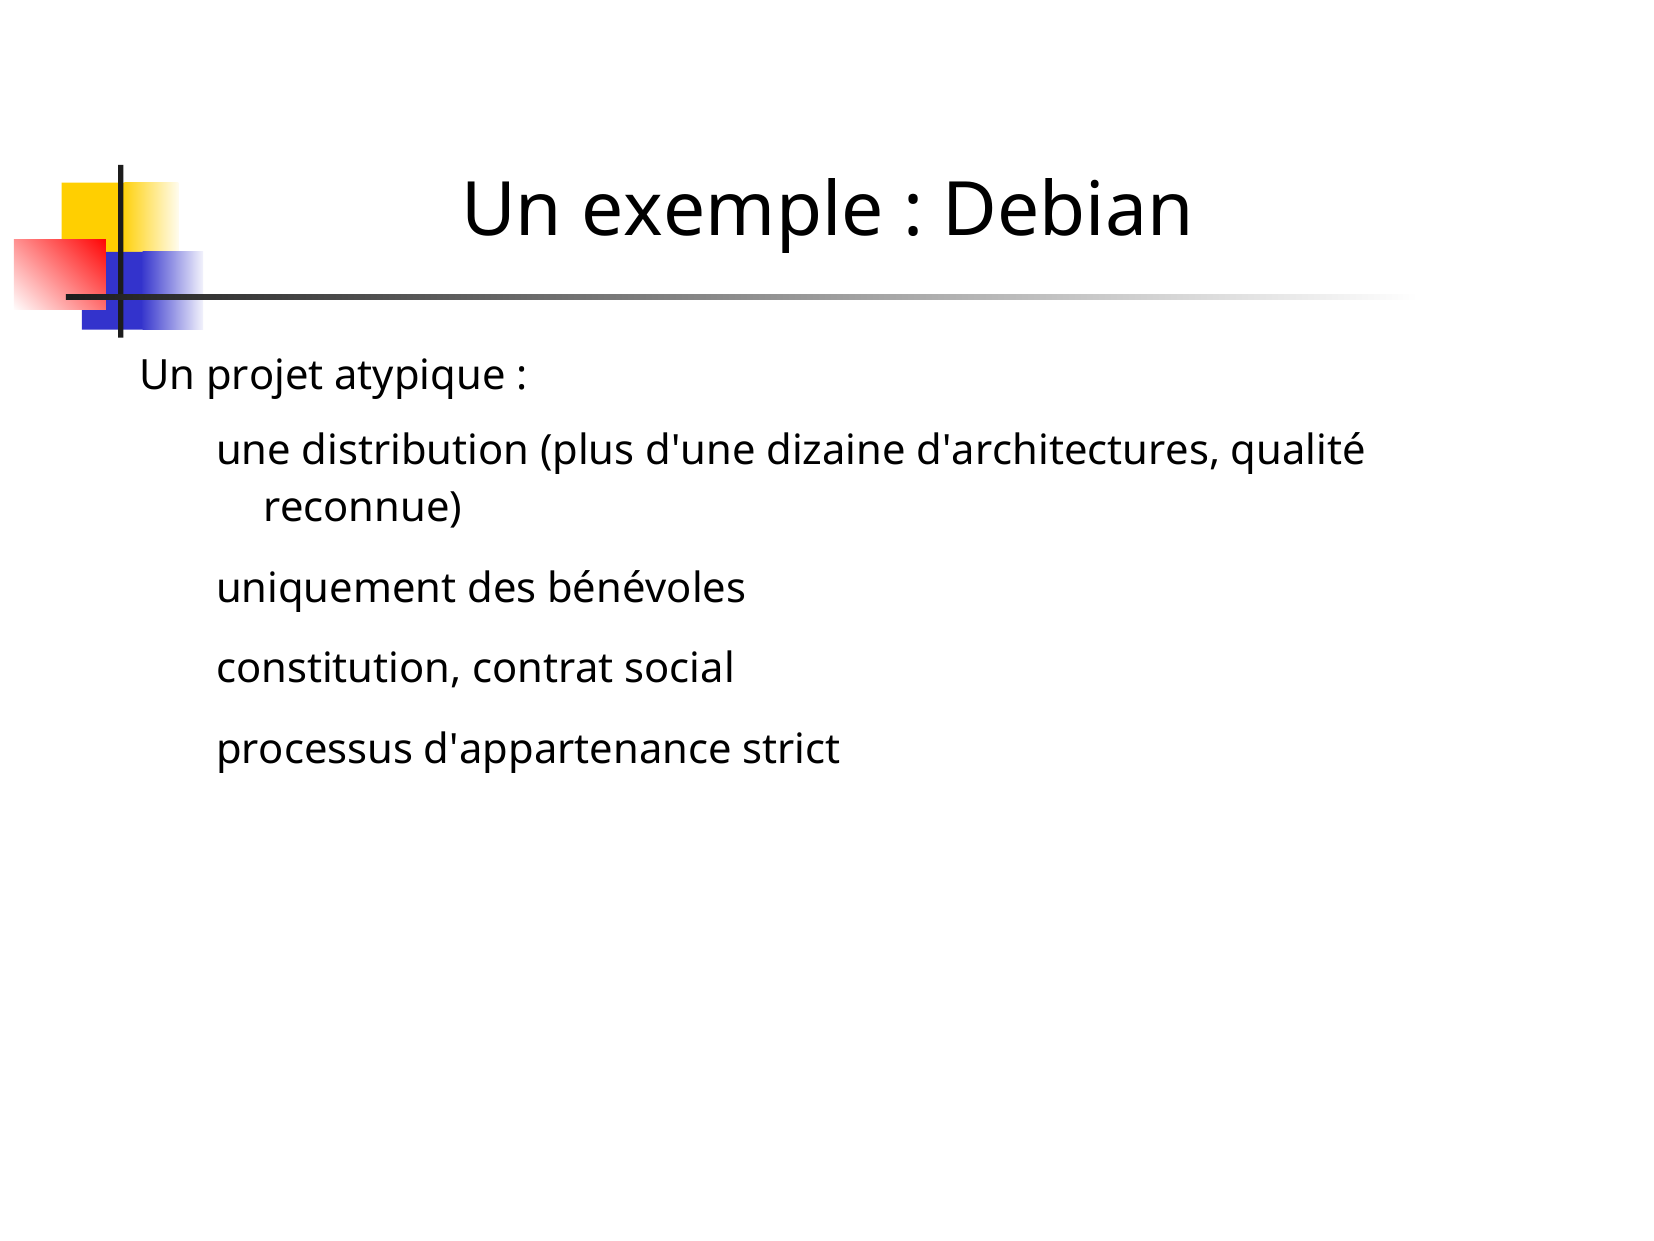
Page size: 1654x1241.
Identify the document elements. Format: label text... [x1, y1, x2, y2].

list Un projet atypique : une distribution (plus d'une dizaine d'architectures, qualité reconnue) uniquement des bénévoles constitution, contrat social processus d'appartenance strict [121, 344, 1534, 1112]
title Un exemple : Debian [121, 110, 1534, 303]
